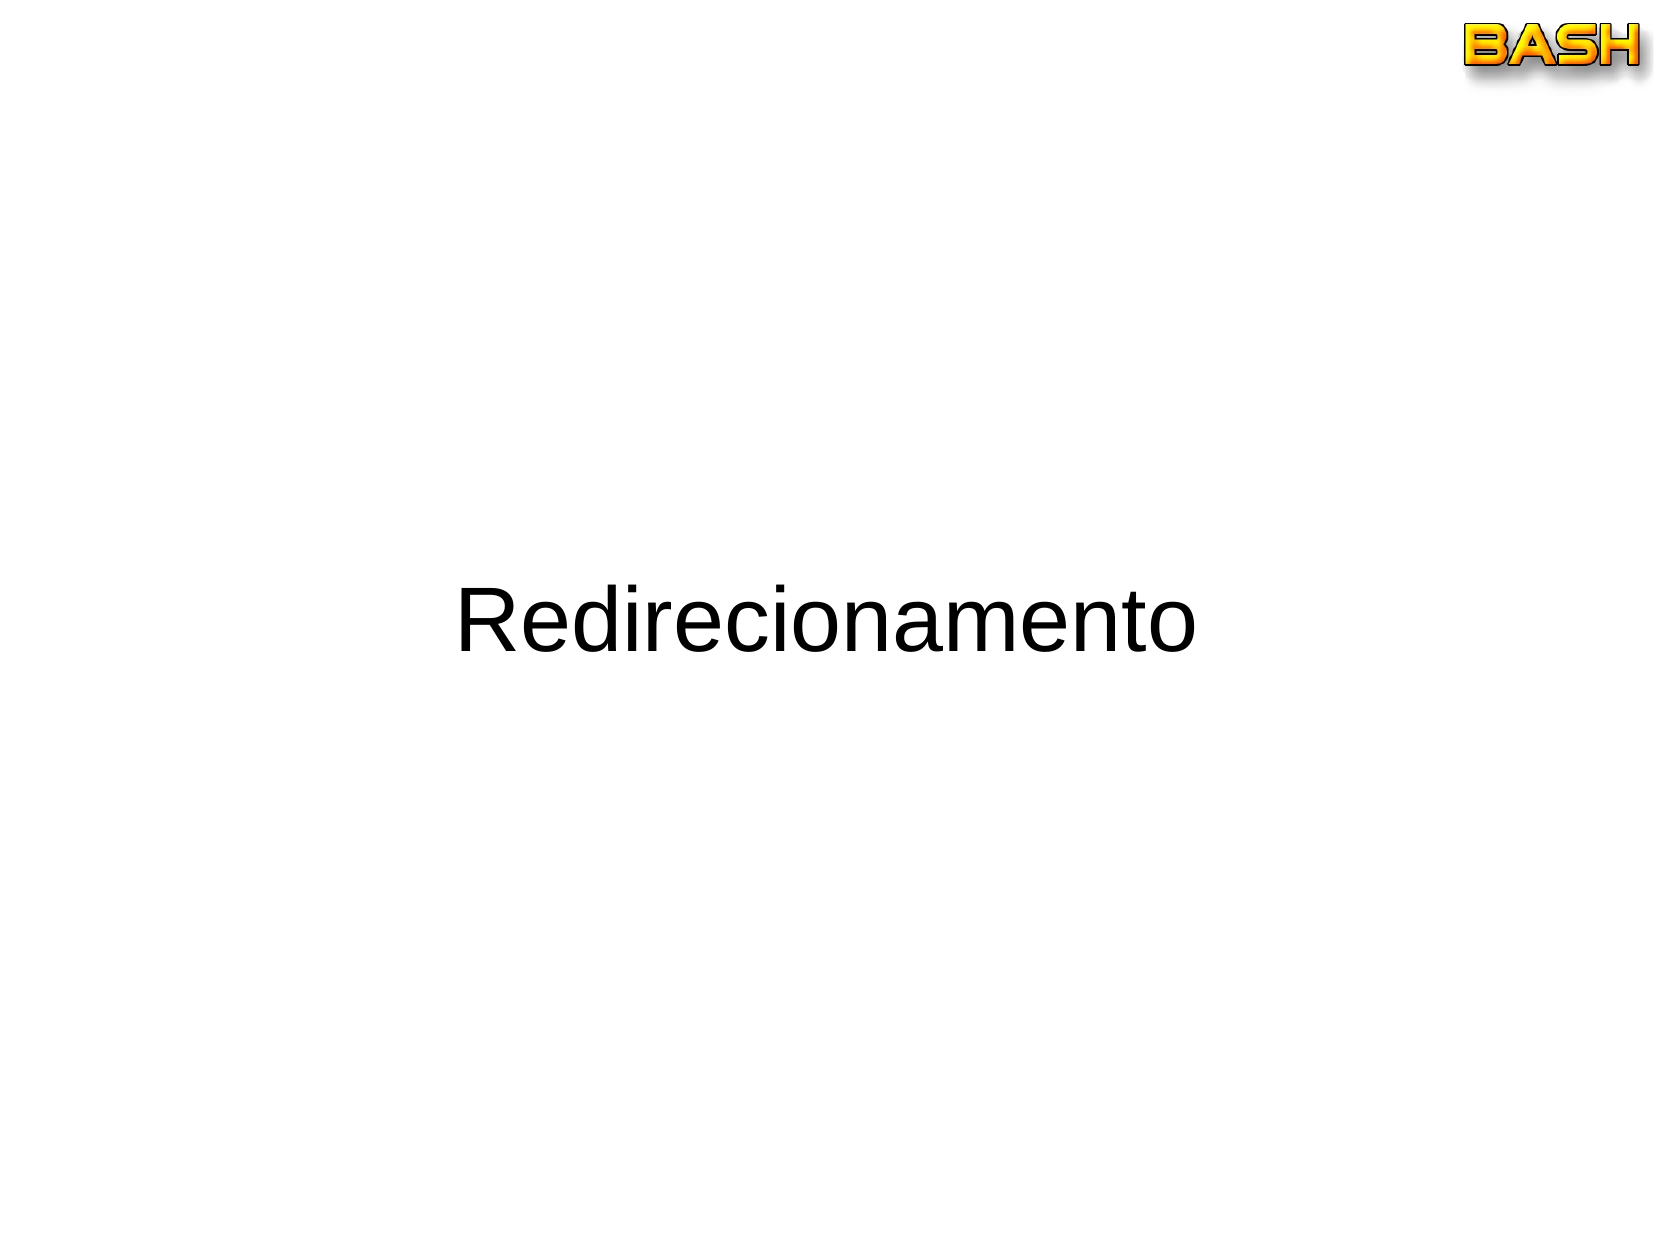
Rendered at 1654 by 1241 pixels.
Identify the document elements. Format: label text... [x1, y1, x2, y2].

picture [1450, 0, 1654, 96]
title Redirecionamento [82, 523, 1571, 717]
